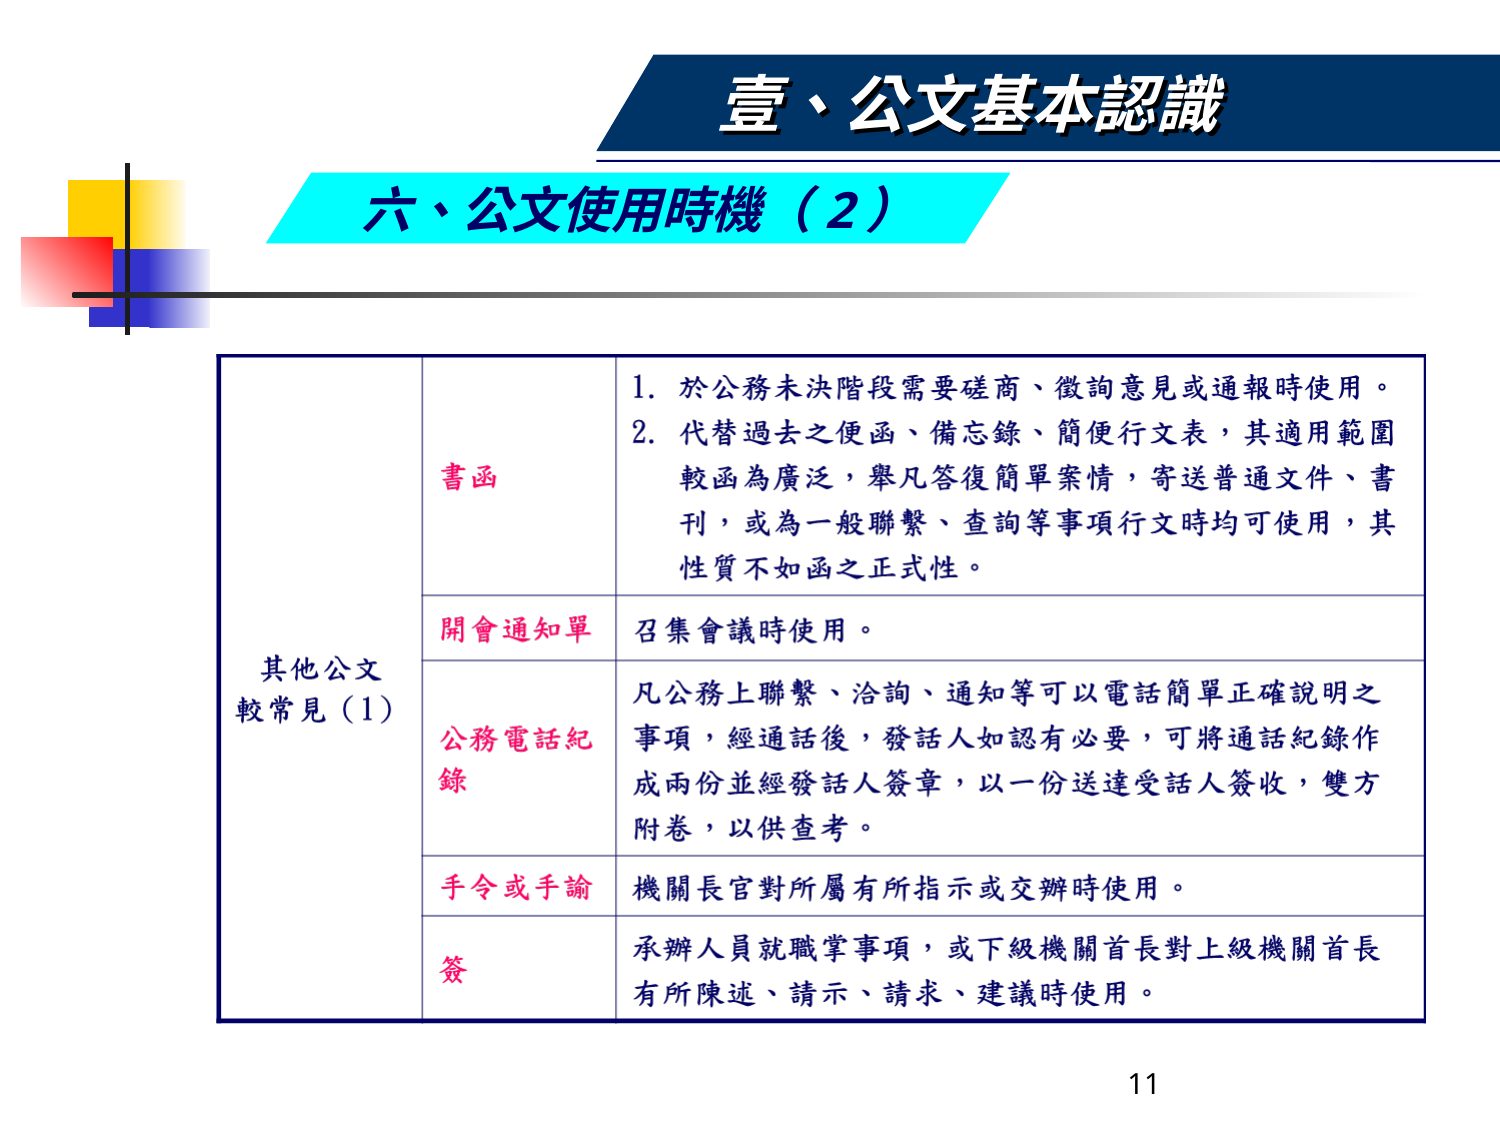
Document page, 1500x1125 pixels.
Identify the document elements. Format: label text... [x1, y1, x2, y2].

picture [215, 354, 1426, 1028]
text_box <編號> [1112, 1037, 1426, 1113]
text_box 壹、公文基本認識 [596, 54, 1500, 152]
text_box 六、公文使用時機（2） [265, 172, 1011, 244]
